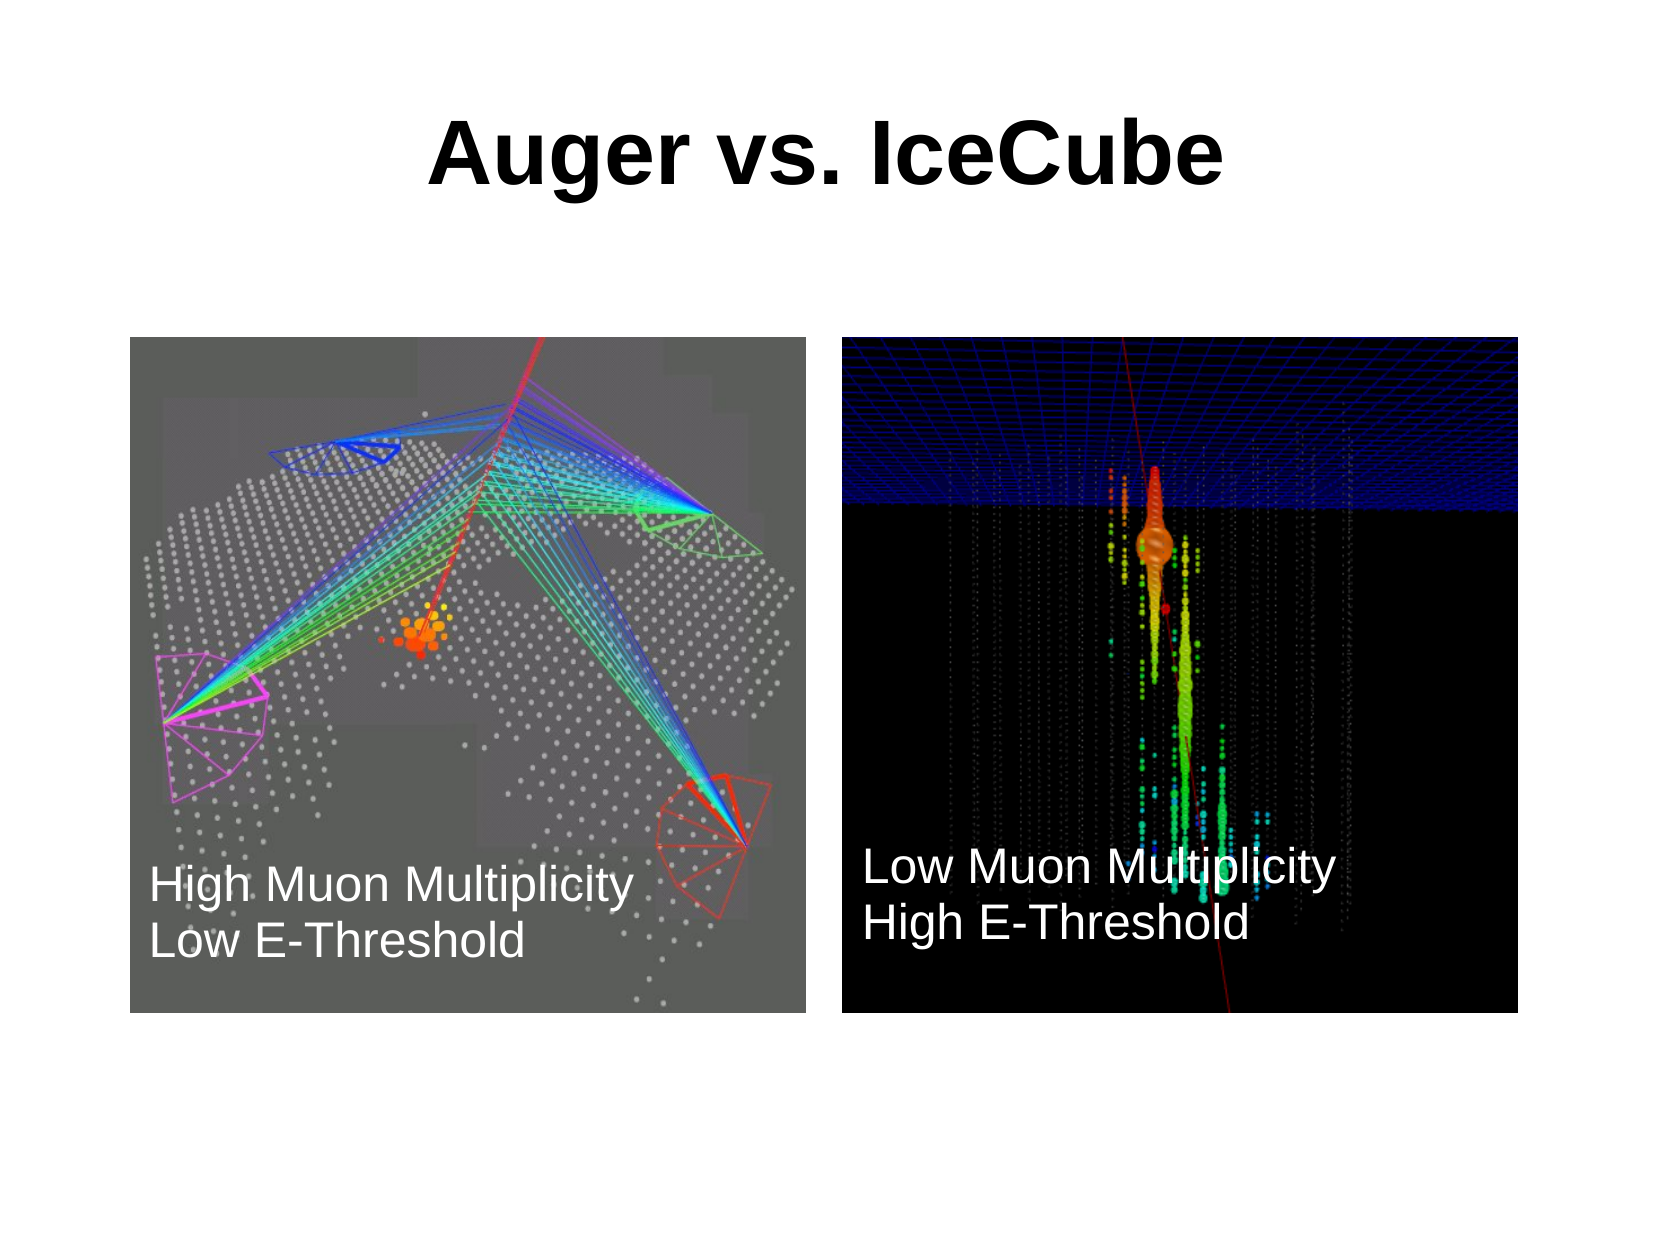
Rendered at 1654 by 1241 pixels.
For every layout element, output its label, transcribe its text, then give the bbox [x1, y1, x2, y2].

picture [130, 337, 806, 1013]
picture [842, 337, 1518, 1013]
title Auger vs. IceCube [82, 49, 1571, 257]
text_box High Muon Multiplicity Low E-Threshold [133, 848, 664, 1012]
text_box Low Muon Multiplicity High E-Threshold [847, 774, 1366, 1013]
